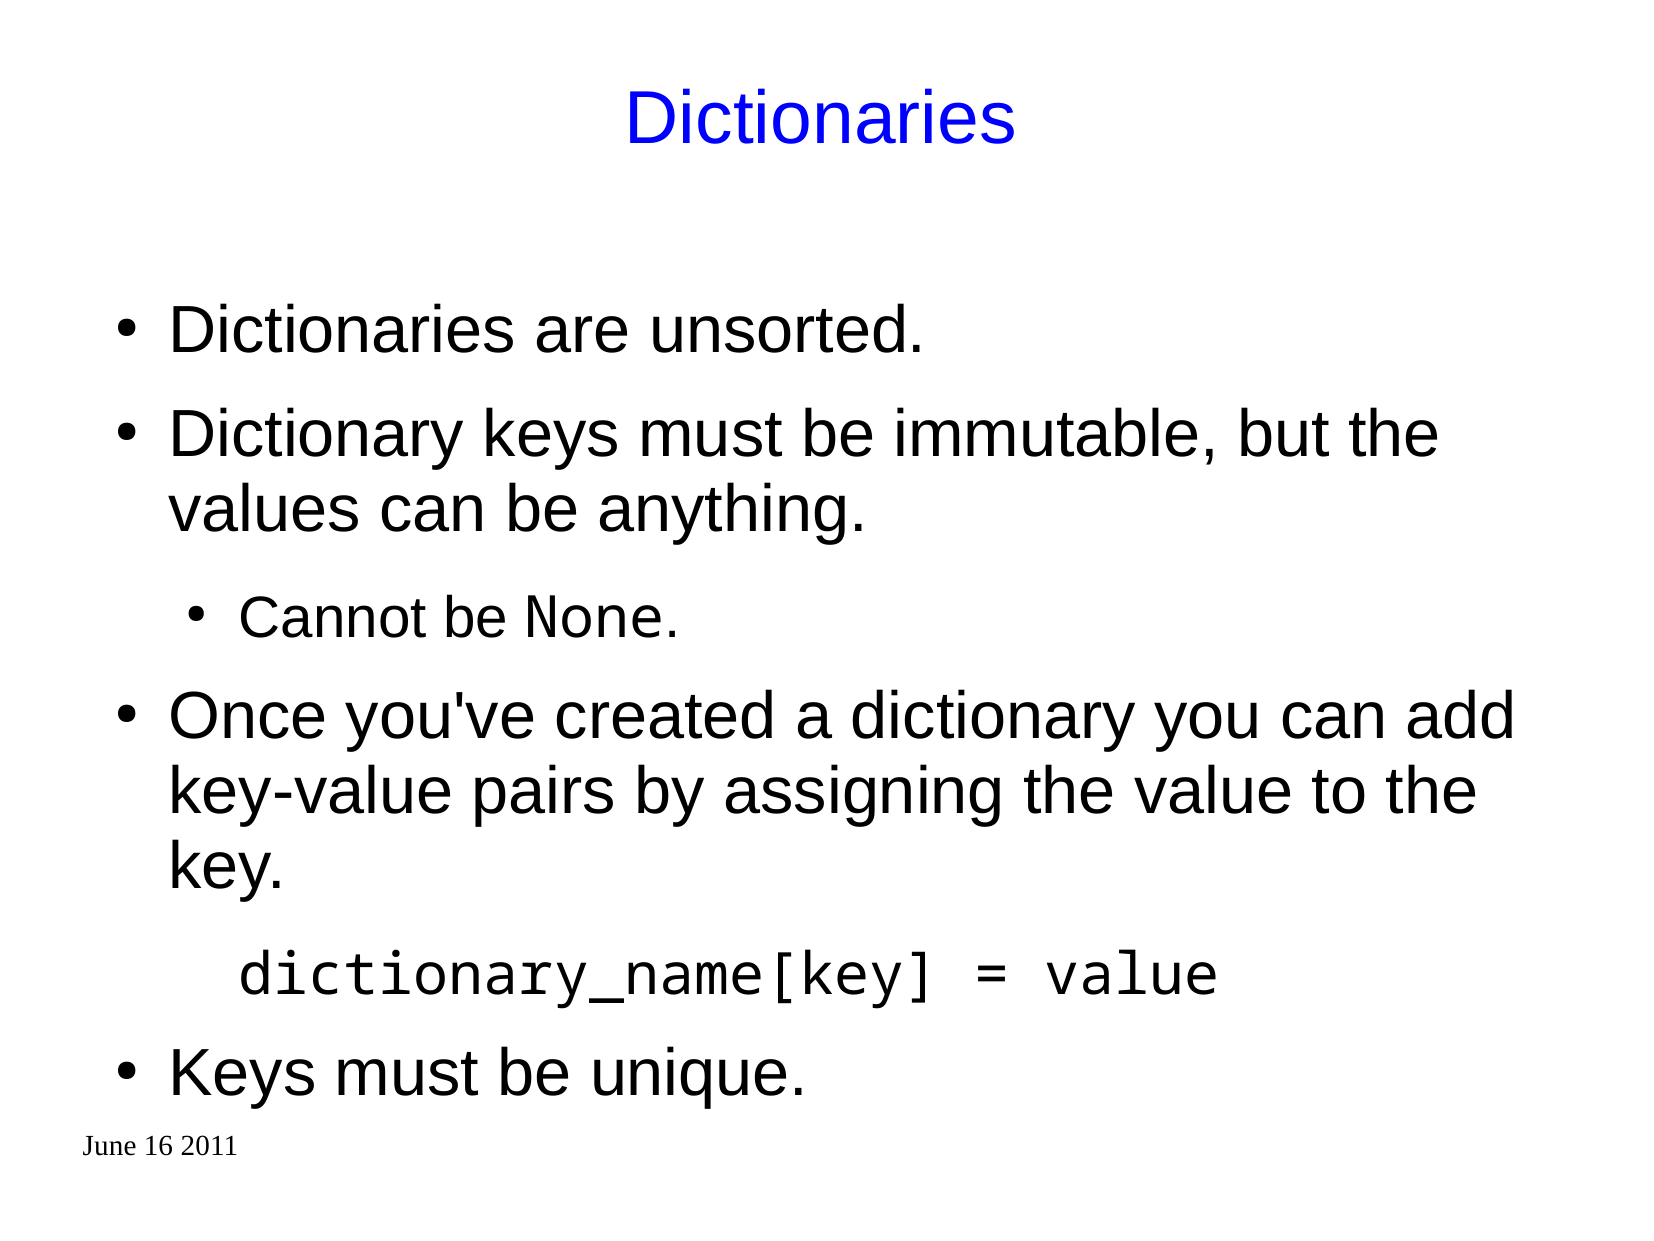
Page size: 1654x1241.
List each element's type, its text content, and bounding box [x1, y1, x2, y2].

title Dictionaries [76, 58, 1565, 178]
list Dictionaries are unsorted. Dictionary keys must be immutable, but the values can be anything. Cannot be None. Once you've created a dictionary you can add key-value pairs by assigning the value to the key. dictionary_name[key] = value Keys must be unique. [97, 292, 1586, 1111]
